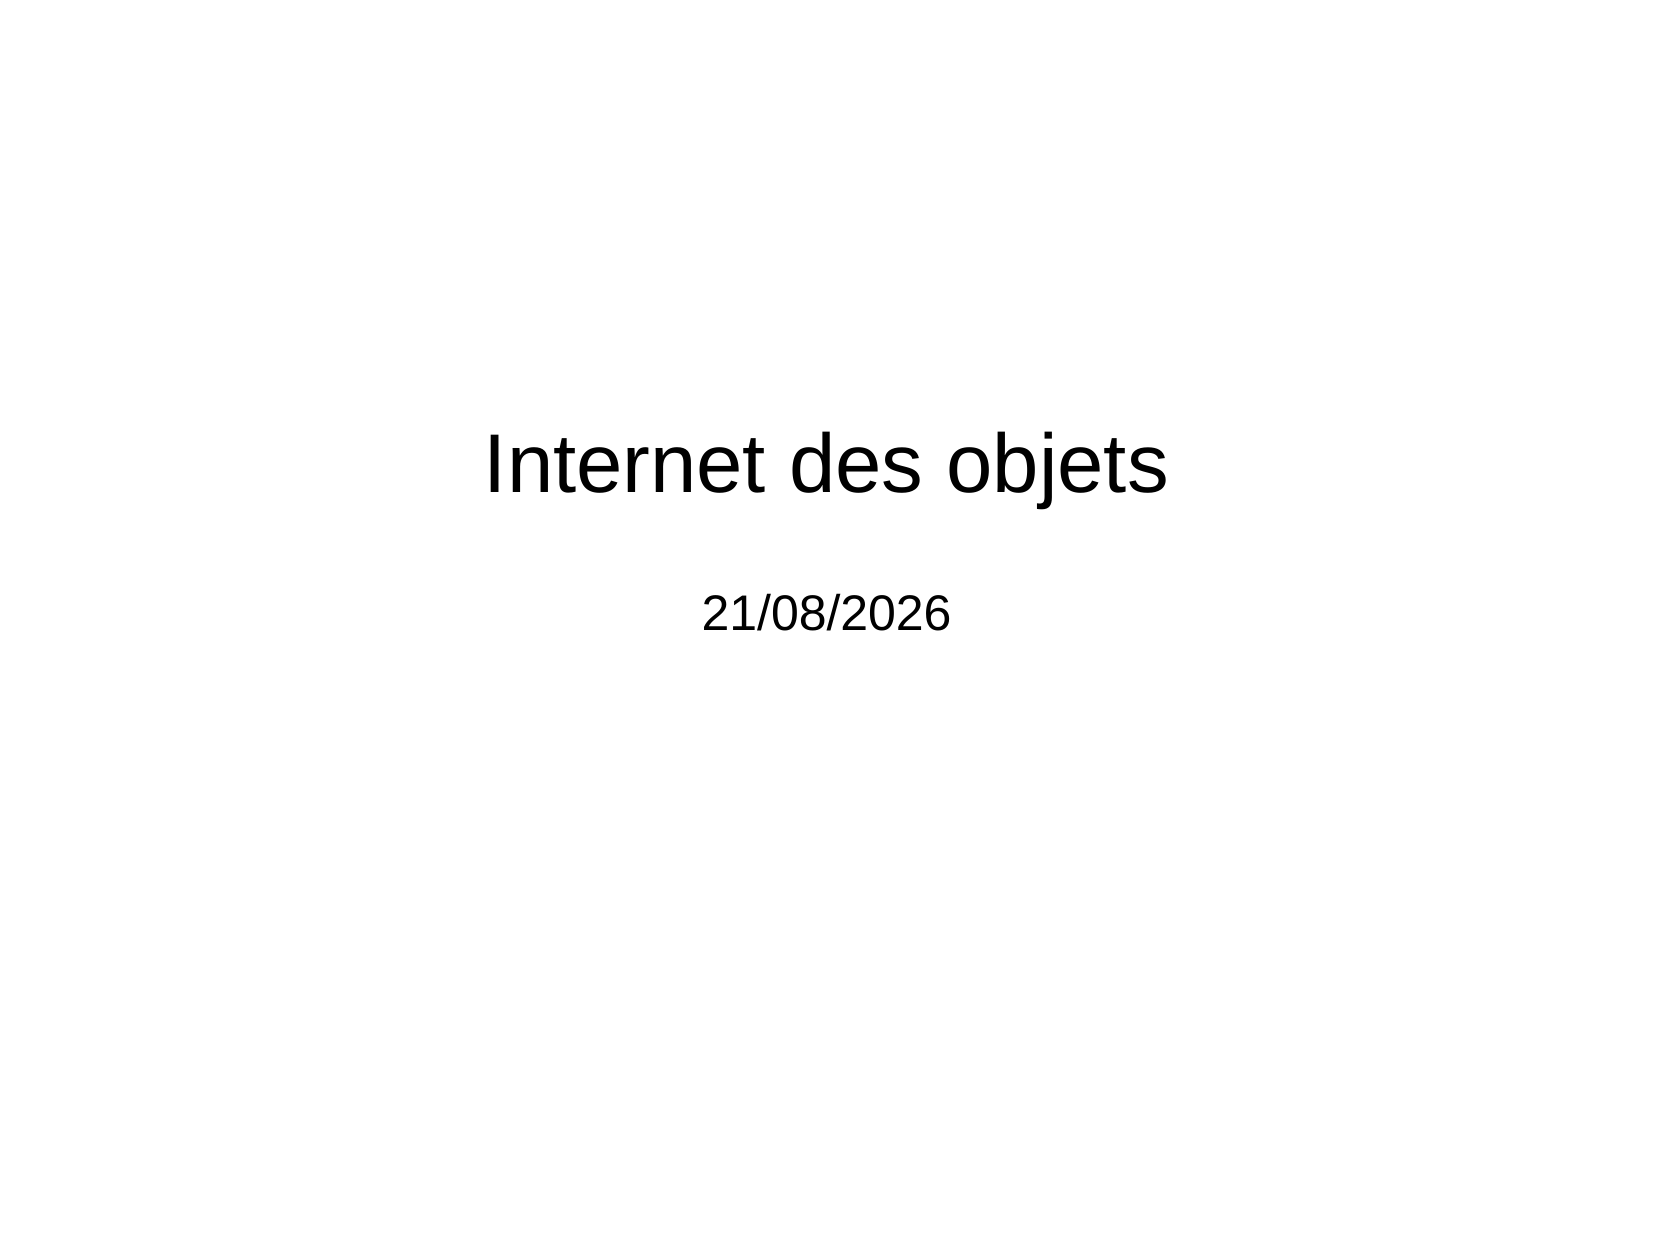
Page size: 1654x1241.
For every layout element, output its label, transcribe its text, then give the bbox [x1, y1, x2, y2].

subtitle Internet des objets 21/02/2019 [82, 49, 1571, 1010]
